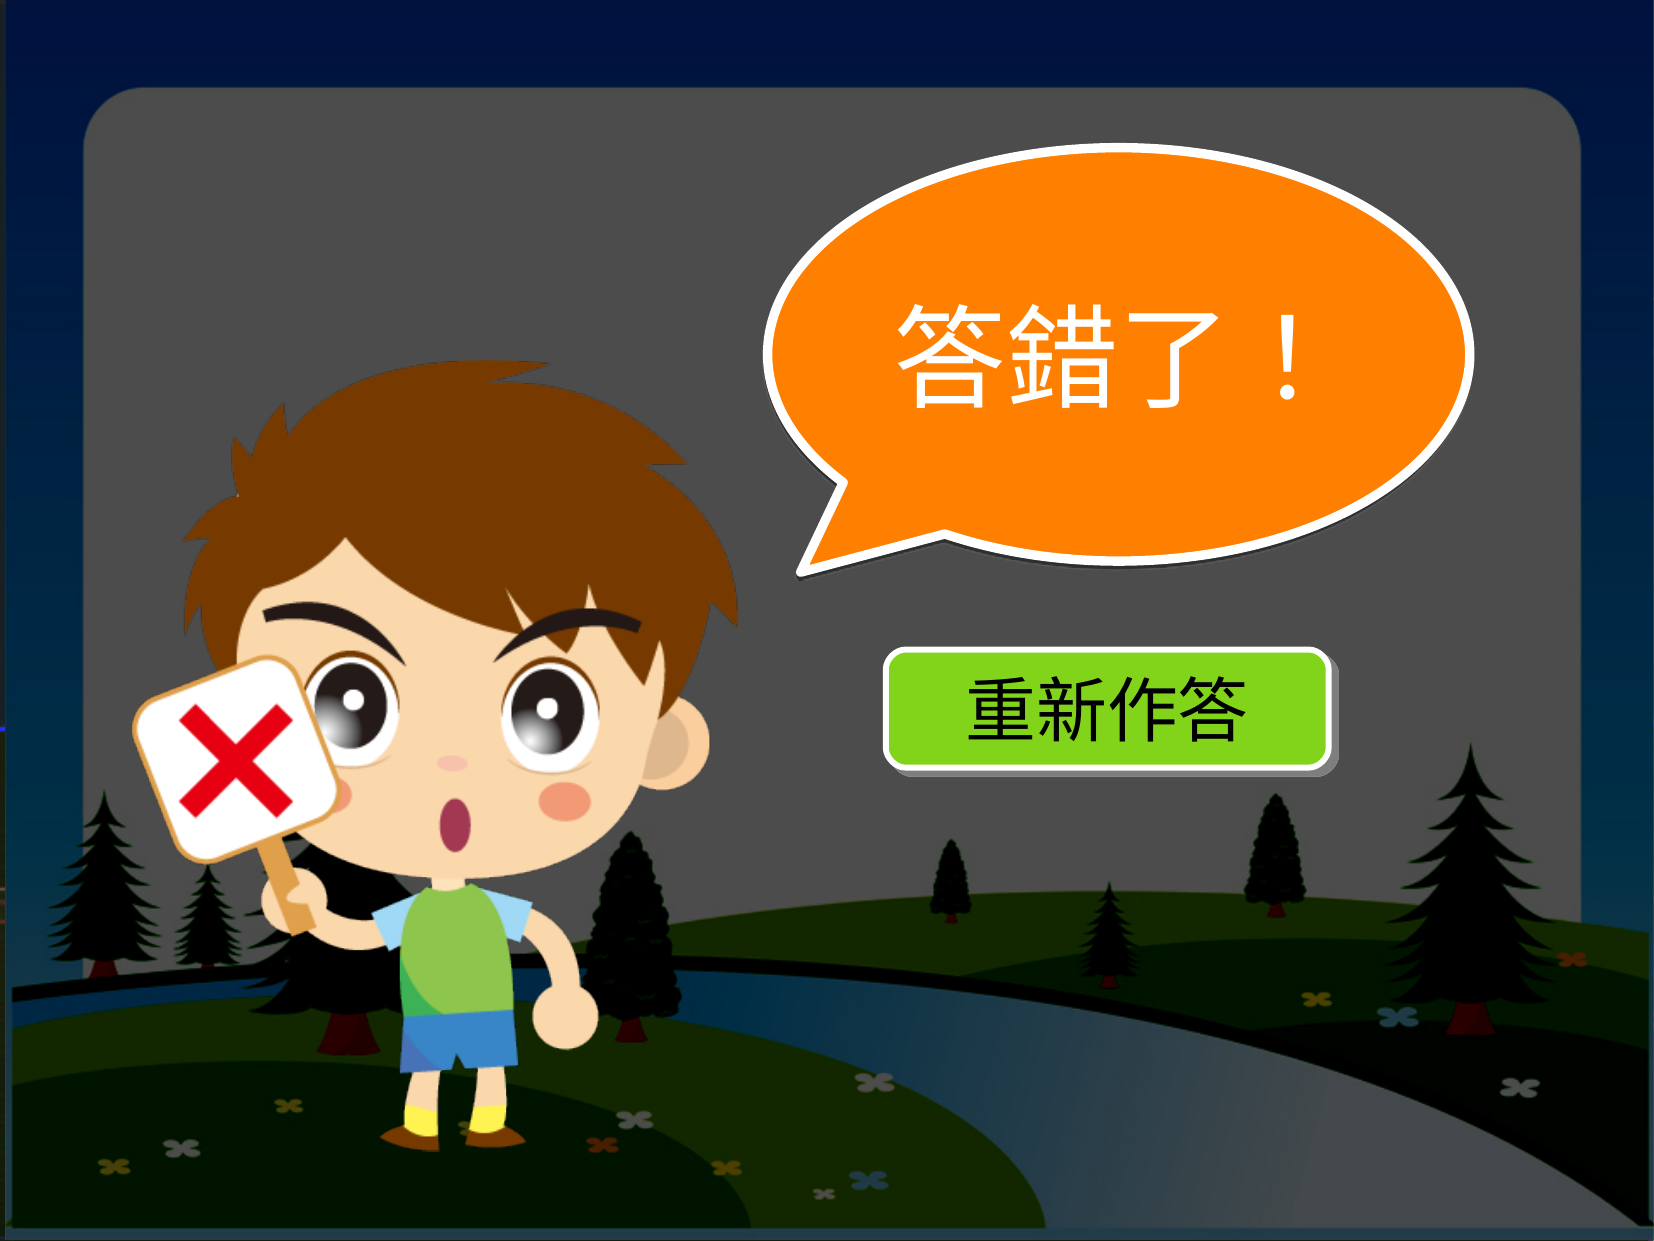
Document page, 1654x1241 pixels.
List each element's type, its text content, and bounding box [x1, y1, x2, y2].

picture [0, 0, 1654, 1241]
text_box 答錯了！ [767, 147, 1470, 573]
text_box 重新作答 [885, 649, 1329, 768]
